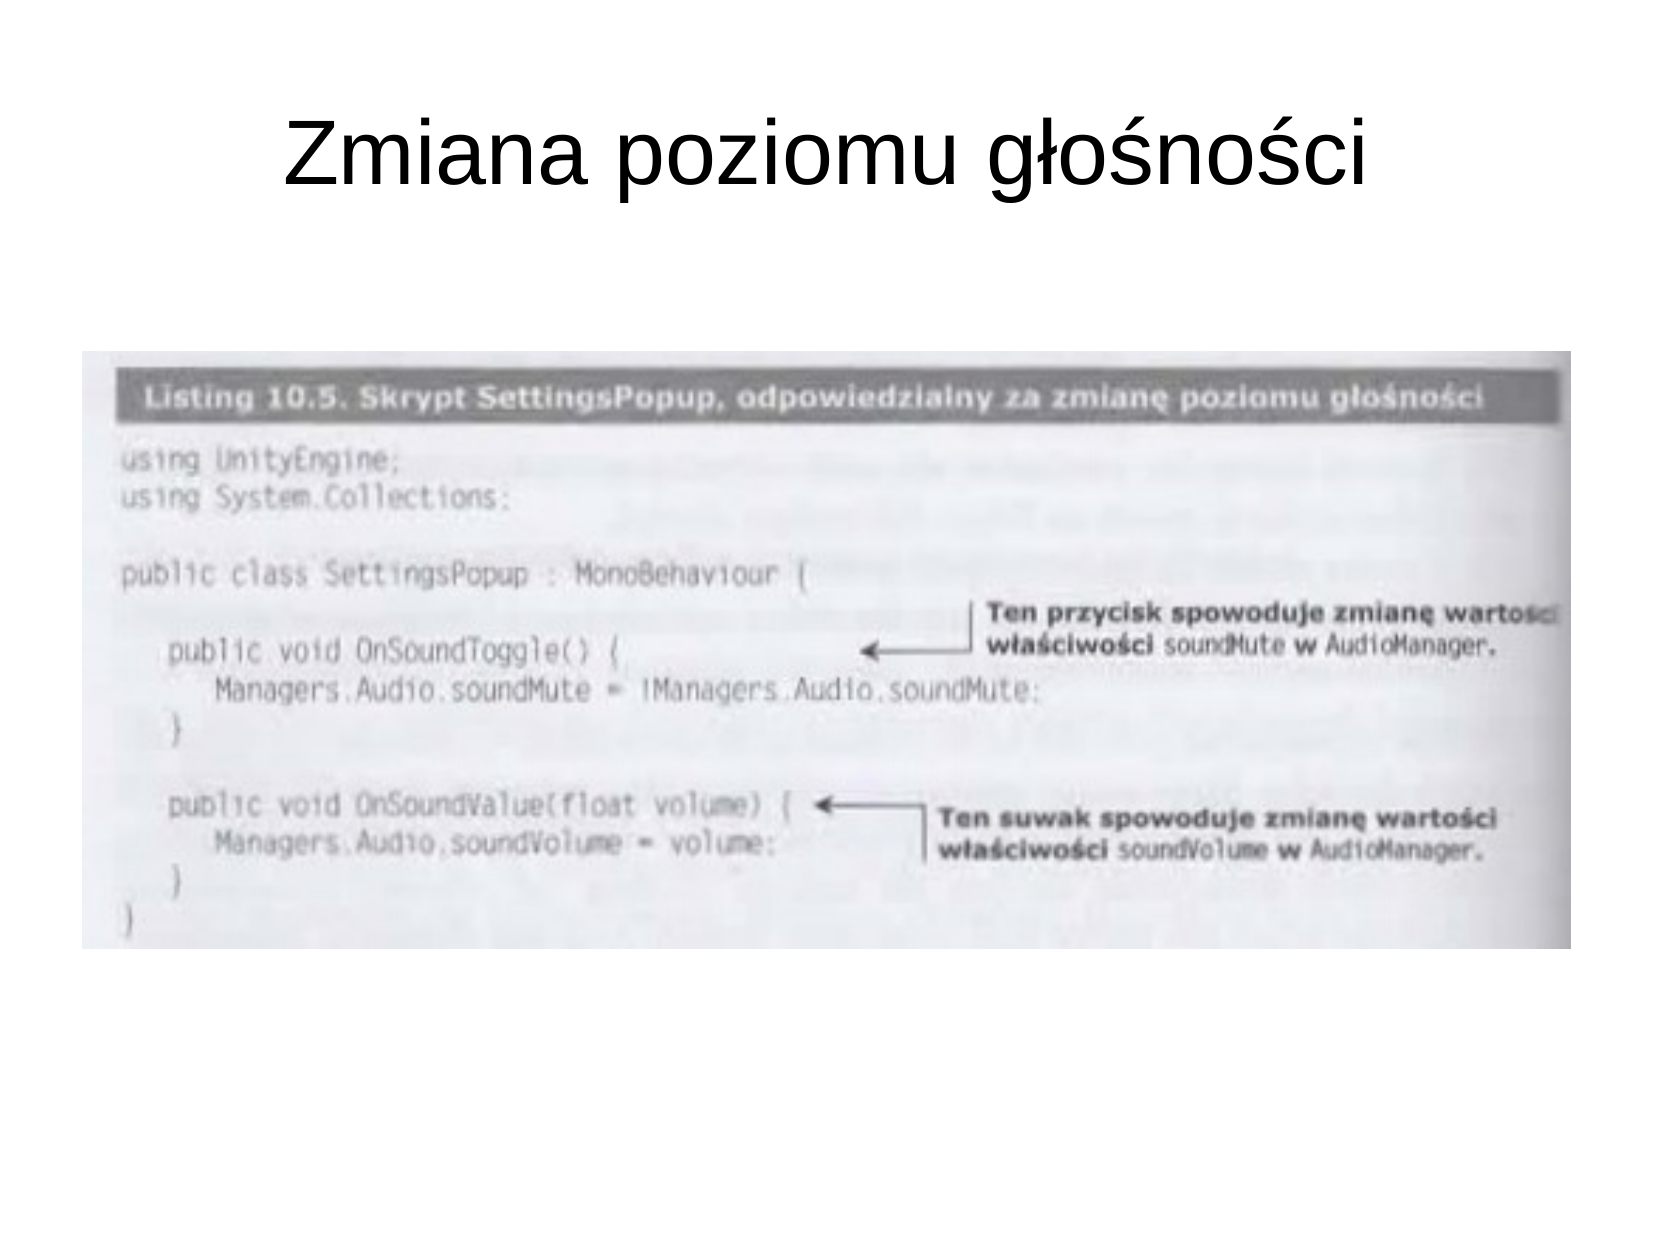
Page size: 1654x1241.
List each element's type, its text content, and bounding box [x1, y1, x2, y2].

picture [82, 351, 1571, 949]
title Zmiana poziomu głośności [82, 49, 1571, 257]
